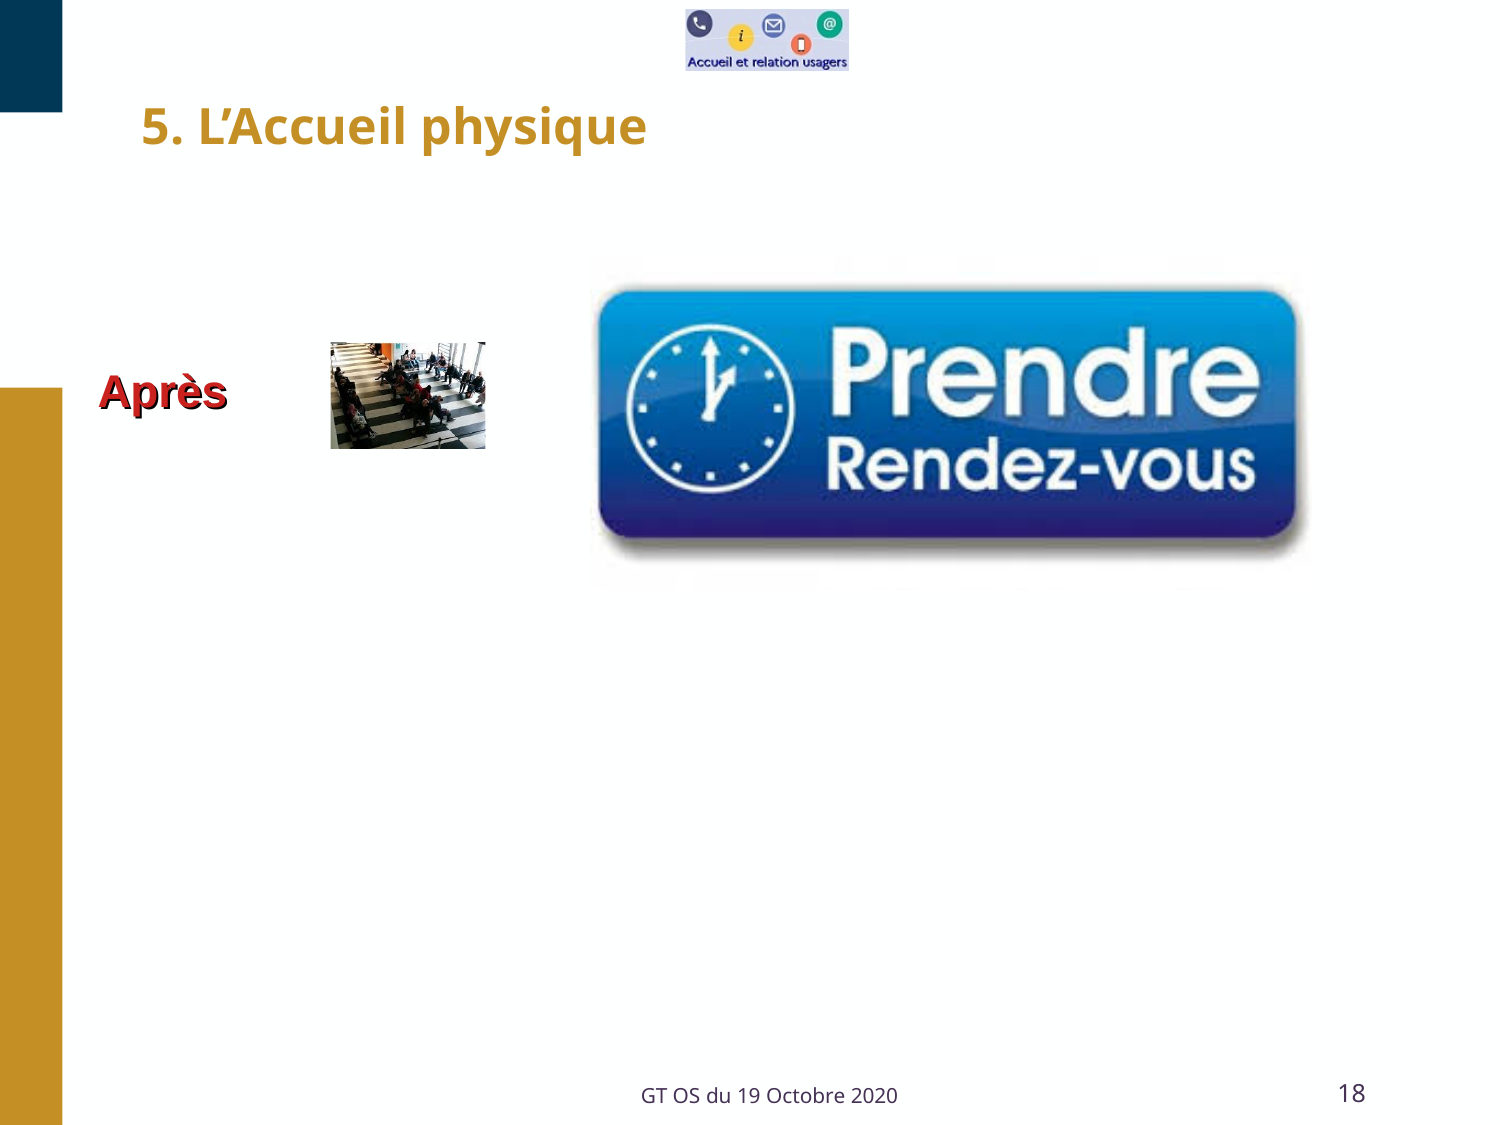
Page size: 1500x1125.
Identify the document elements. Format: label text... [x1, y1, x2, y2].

picture [590, 255, 1312, 591]
title 5. L’Accueil physique [141, 70, 1428, 186]
picture [685, 9, 849, 70]
picture [330, 342, 486, 449]
text_box Après [82, 354, 260, 480]
